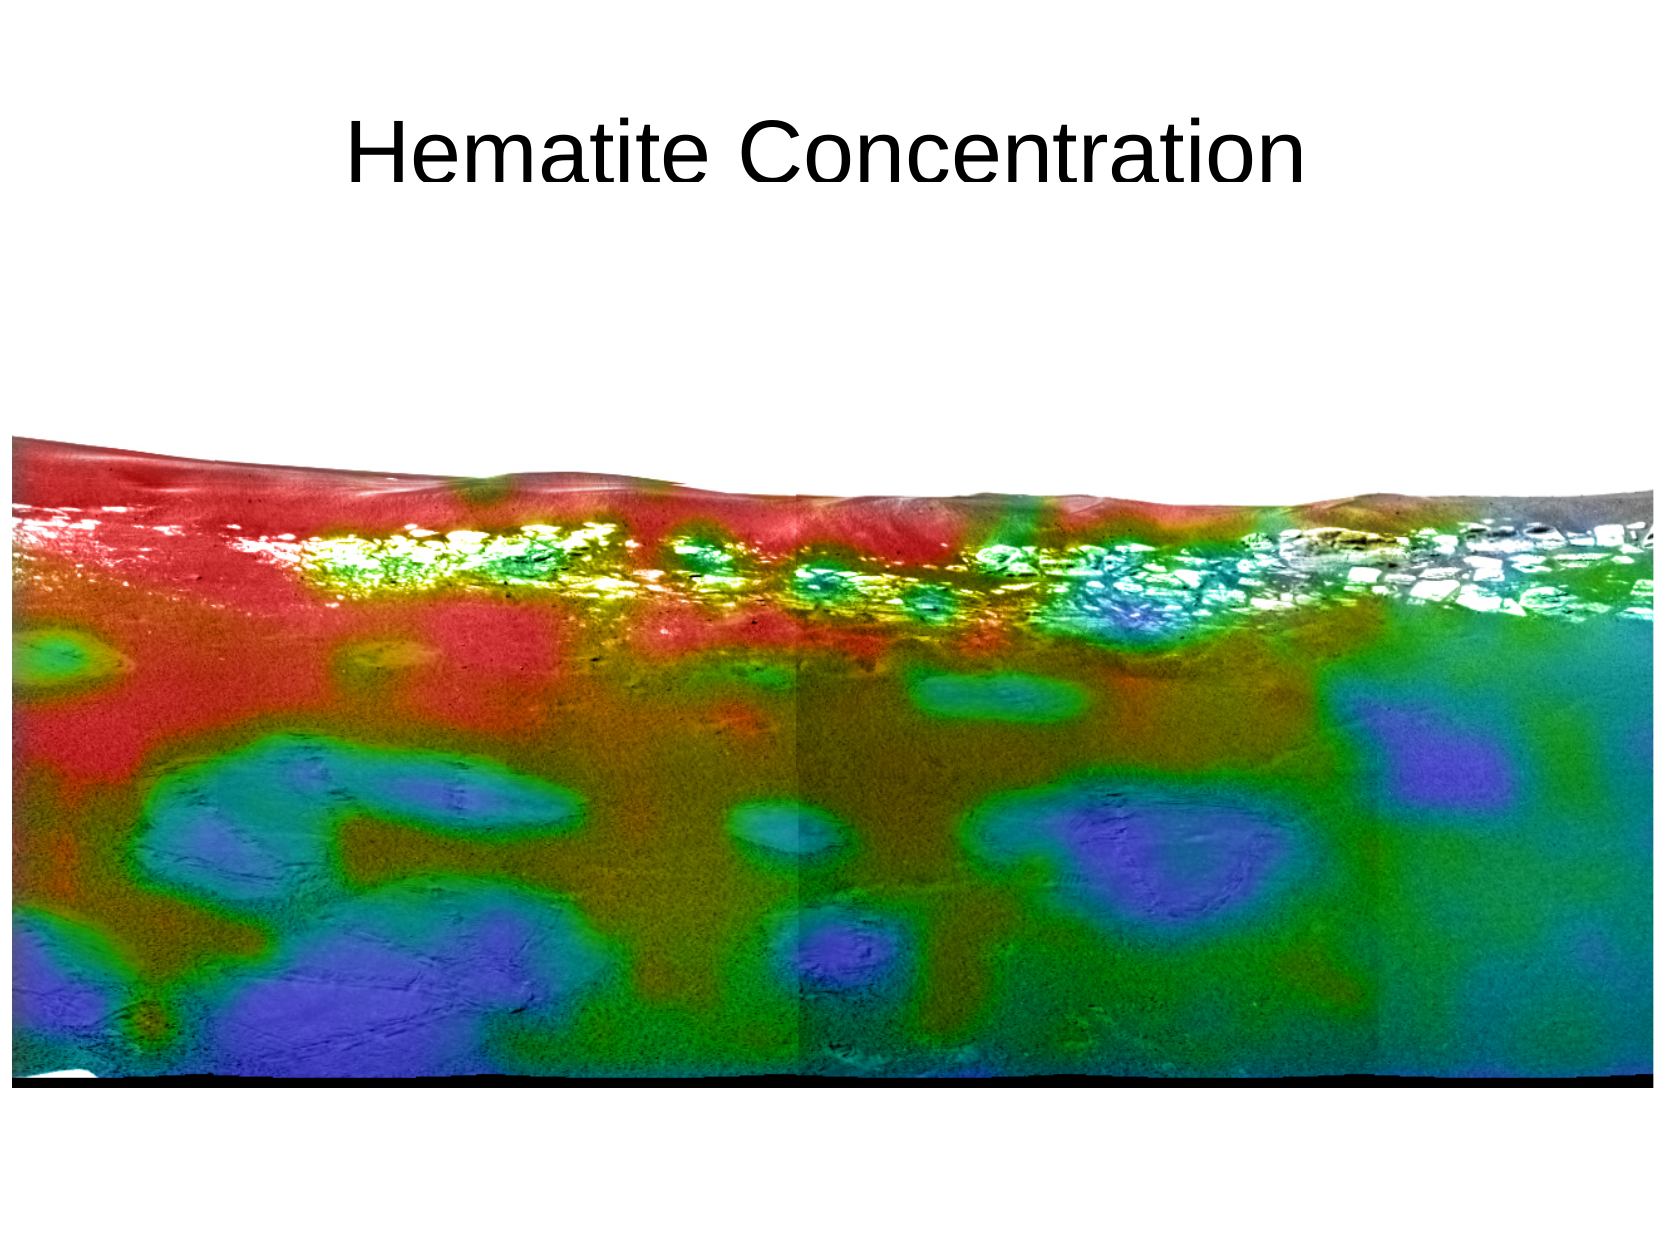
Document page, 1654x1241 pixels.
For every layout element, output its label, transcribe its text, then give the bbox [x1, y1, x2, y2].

title Hematite Concentration [82, 56, 1571, 182]
picture [12, 182, 1654, 1089]
